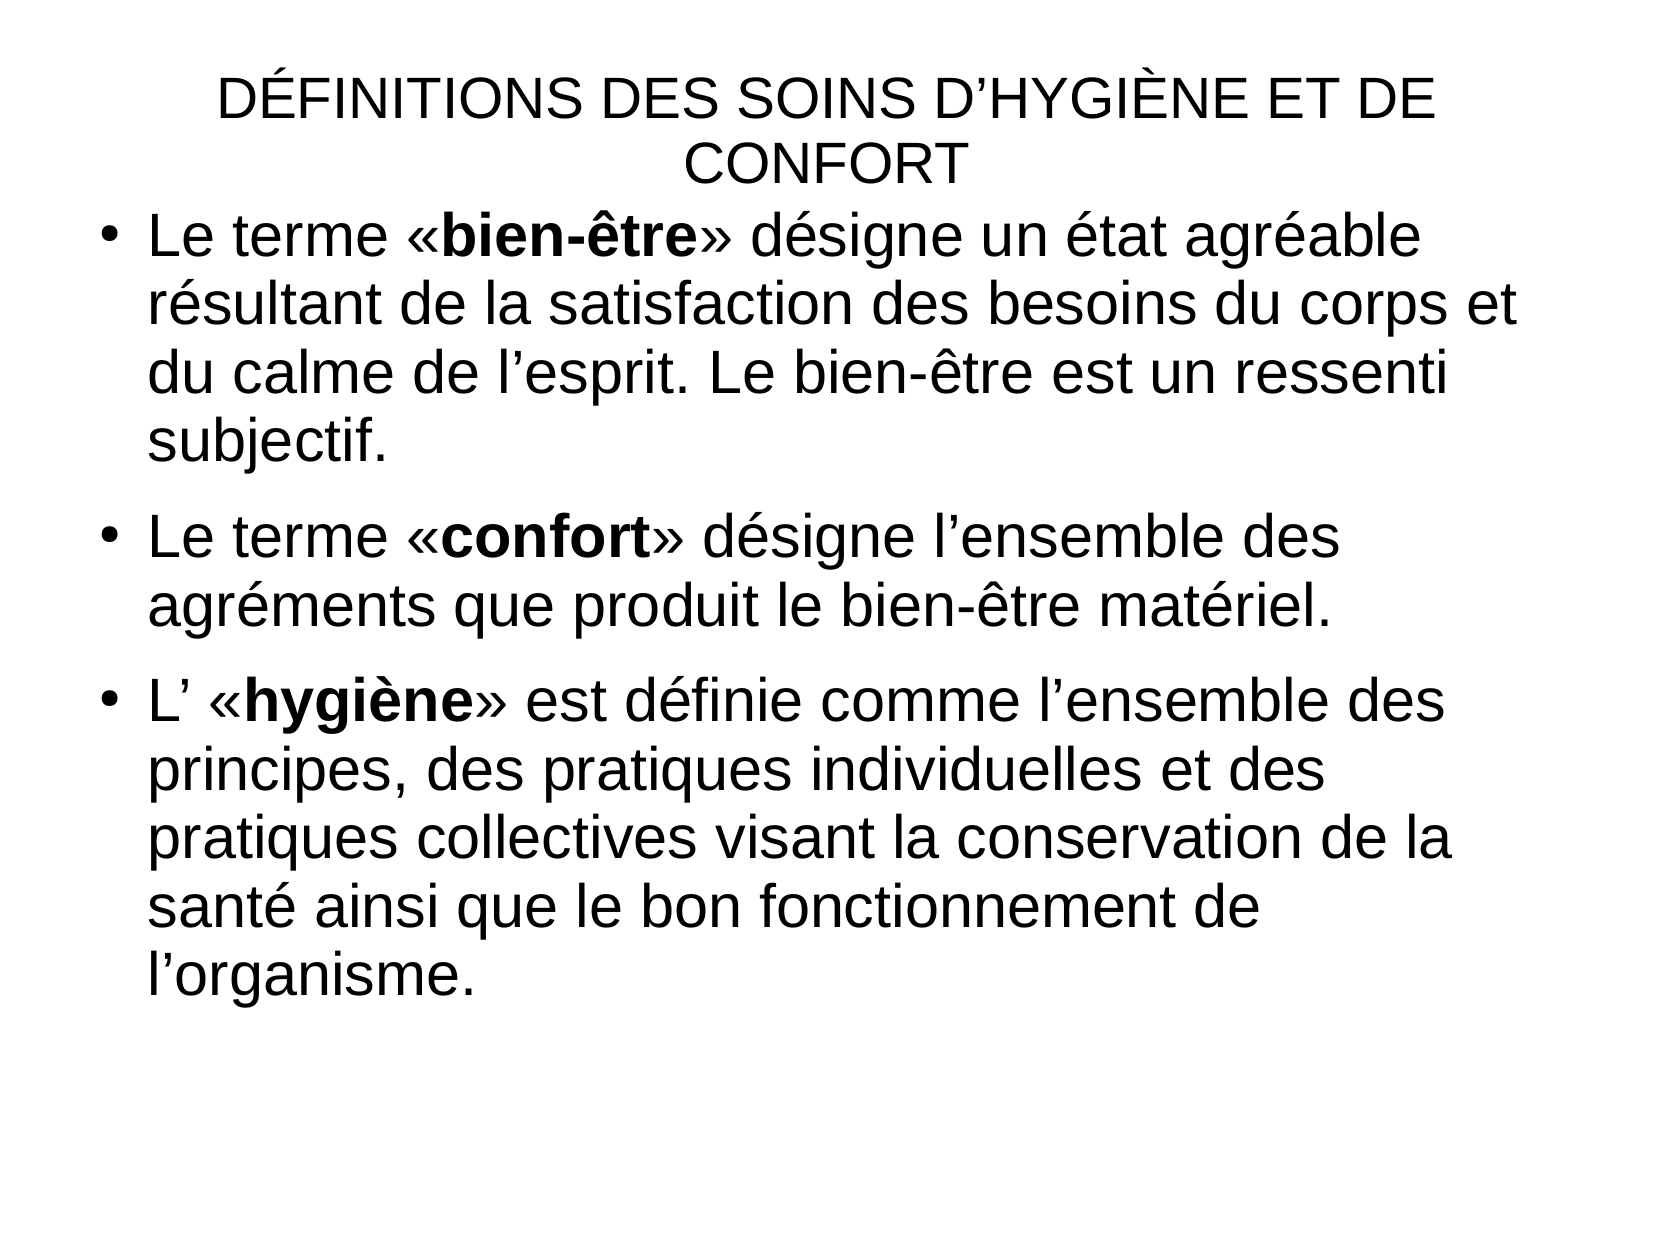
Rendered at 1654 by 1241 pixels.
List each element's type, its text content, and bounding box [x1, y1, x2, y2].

title DÉFINITIONS DES SOINS D’HYGIÈNE ET DE CONFORT [82, 49, 1571, 200]
list Le terme «bien-être» désigne un état agréable résultant de la satisfaction des besoins du corps et du calme de l’esprit. Le bien-être est un ressenti subjectif. Le terme «confort» désigne l’ensemble des agréments que produit le bien-être matériel. L’ «hygiène» est définie comme l’ensemble des principes, des pratiques individuelles et des pratiques collectives visant la conservation de la santé ainsi que le bon fonctionnement de l’organisme. [82, 200, 1571, 1010]
